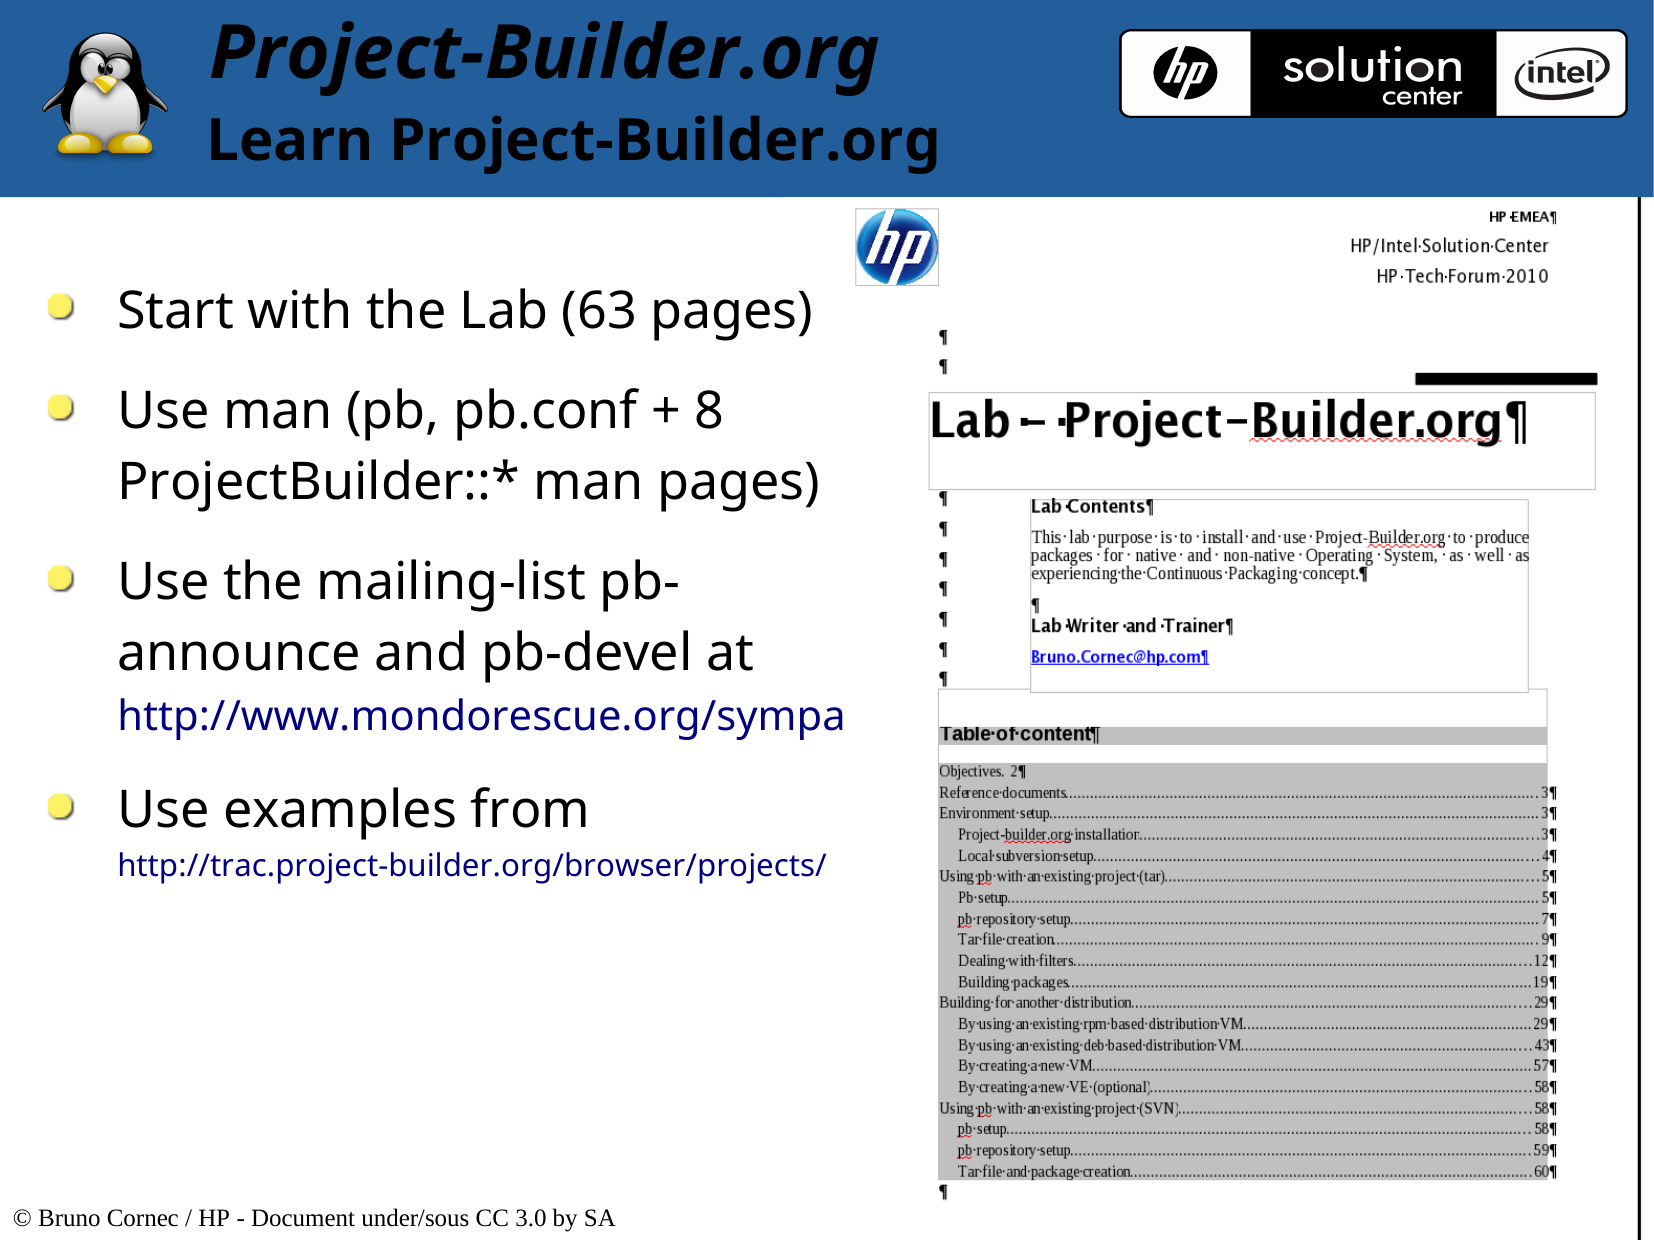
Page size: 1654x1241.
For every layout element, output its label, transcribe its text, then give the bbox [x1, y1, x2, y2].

picture [42, 29, 168, 167]
list Start with the Lab (63 pages) Use man (pb, pb.conf + 8 ProjectBuilder::* man pages) Use the mailing-list pb-announce and pb-devel at http://www.mondorescue.org/sympa Use examples from http://trac.project-builder.org/browser/projects/ [34, 272, 863, 1101]
picture [783, 197, 1643, 1241]
title Learn Project-Builder.org [206, 59, 1121, 221]
picture [1119, 29, 1628, 118]
